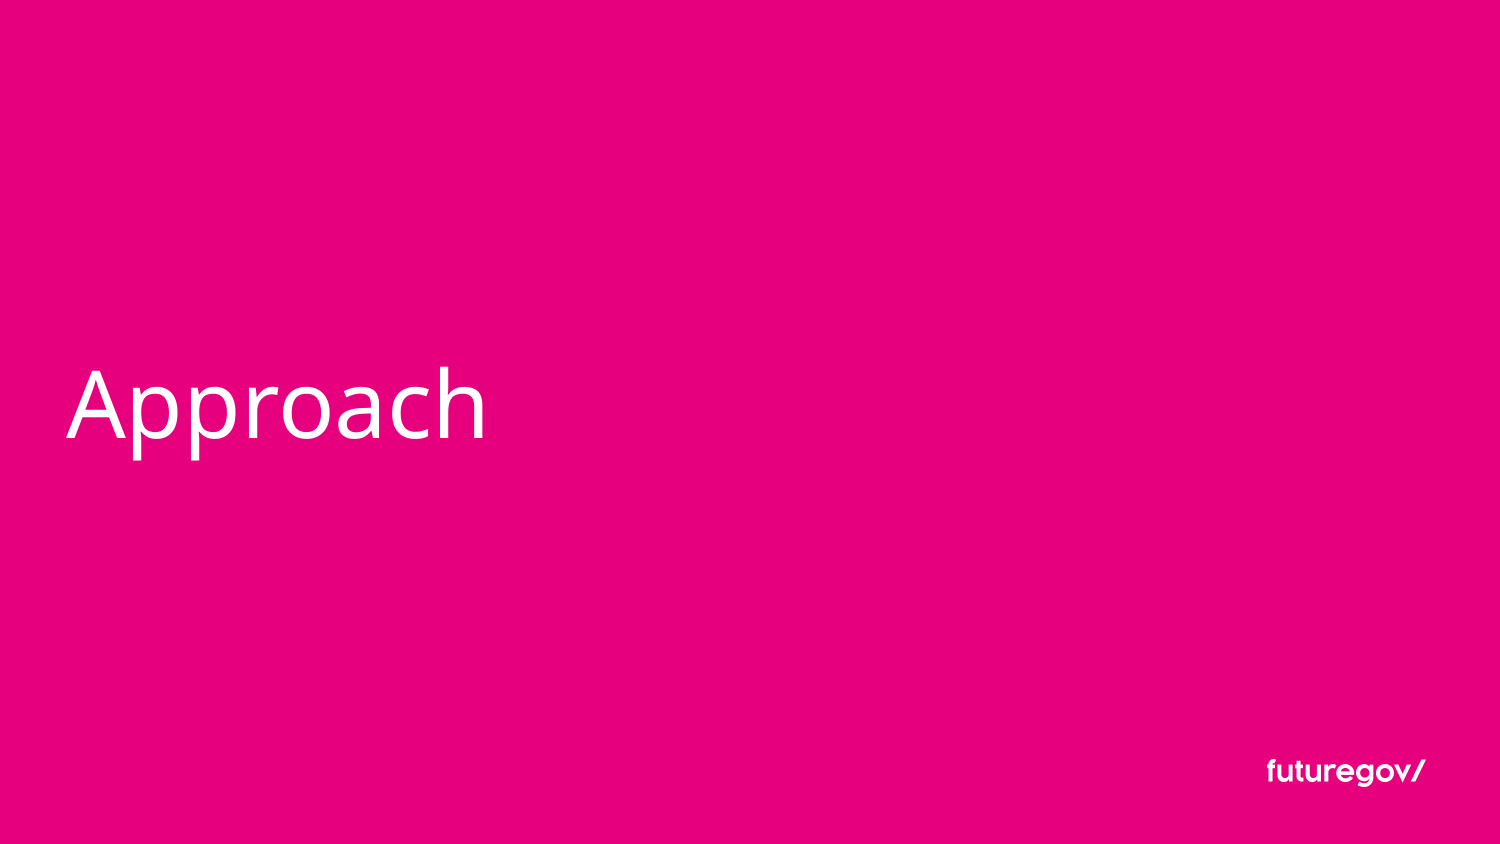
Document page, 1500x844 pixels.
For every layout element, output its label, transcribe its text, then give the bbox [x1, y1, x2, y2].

title Approach [51, 329, 1449, 514]
picture [1267, 759, 1426, 787]
